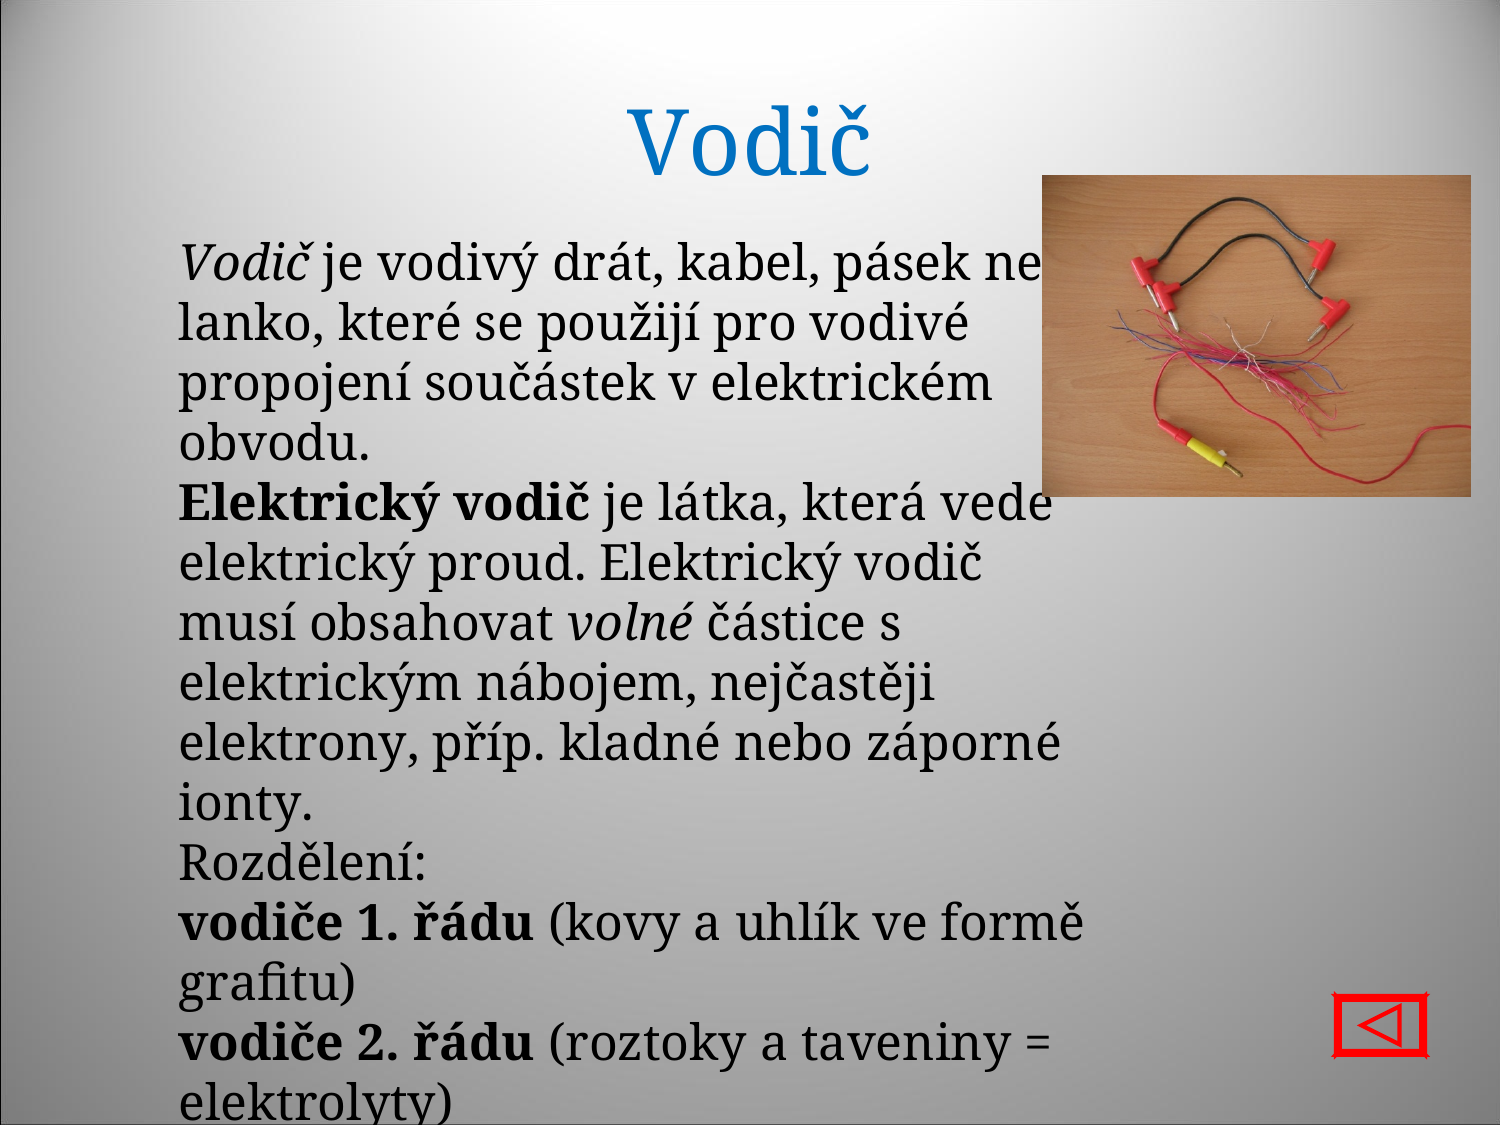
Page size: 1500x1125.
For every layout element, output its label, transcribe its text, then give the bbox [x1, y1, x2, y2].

text_box [1337, 996, 1426, 1055]
title Vodič [75, 45, 1426, 233]
text_box Vodič je vodivý drát, kabel, pásek nebo lanko, které se použijí pro vodivé propojení součástek v elektrickém obvodu. Elektrický vodič je látka, která vede elektrický proud. Elektrický vodič musí obsahovat volné částice s elektrickým nábojem, nejčastěji elektrony, příp. kladné nebo záporné ionty. Rozdělení: vodiče 1. řádu (kovy a uhlík ve formě grafitu) vodiče 2. řádu (roztoky a taveniny = elektrolyty) [164, 222, 1126, 1125]
picture [0, 0, 1500, 1125]
